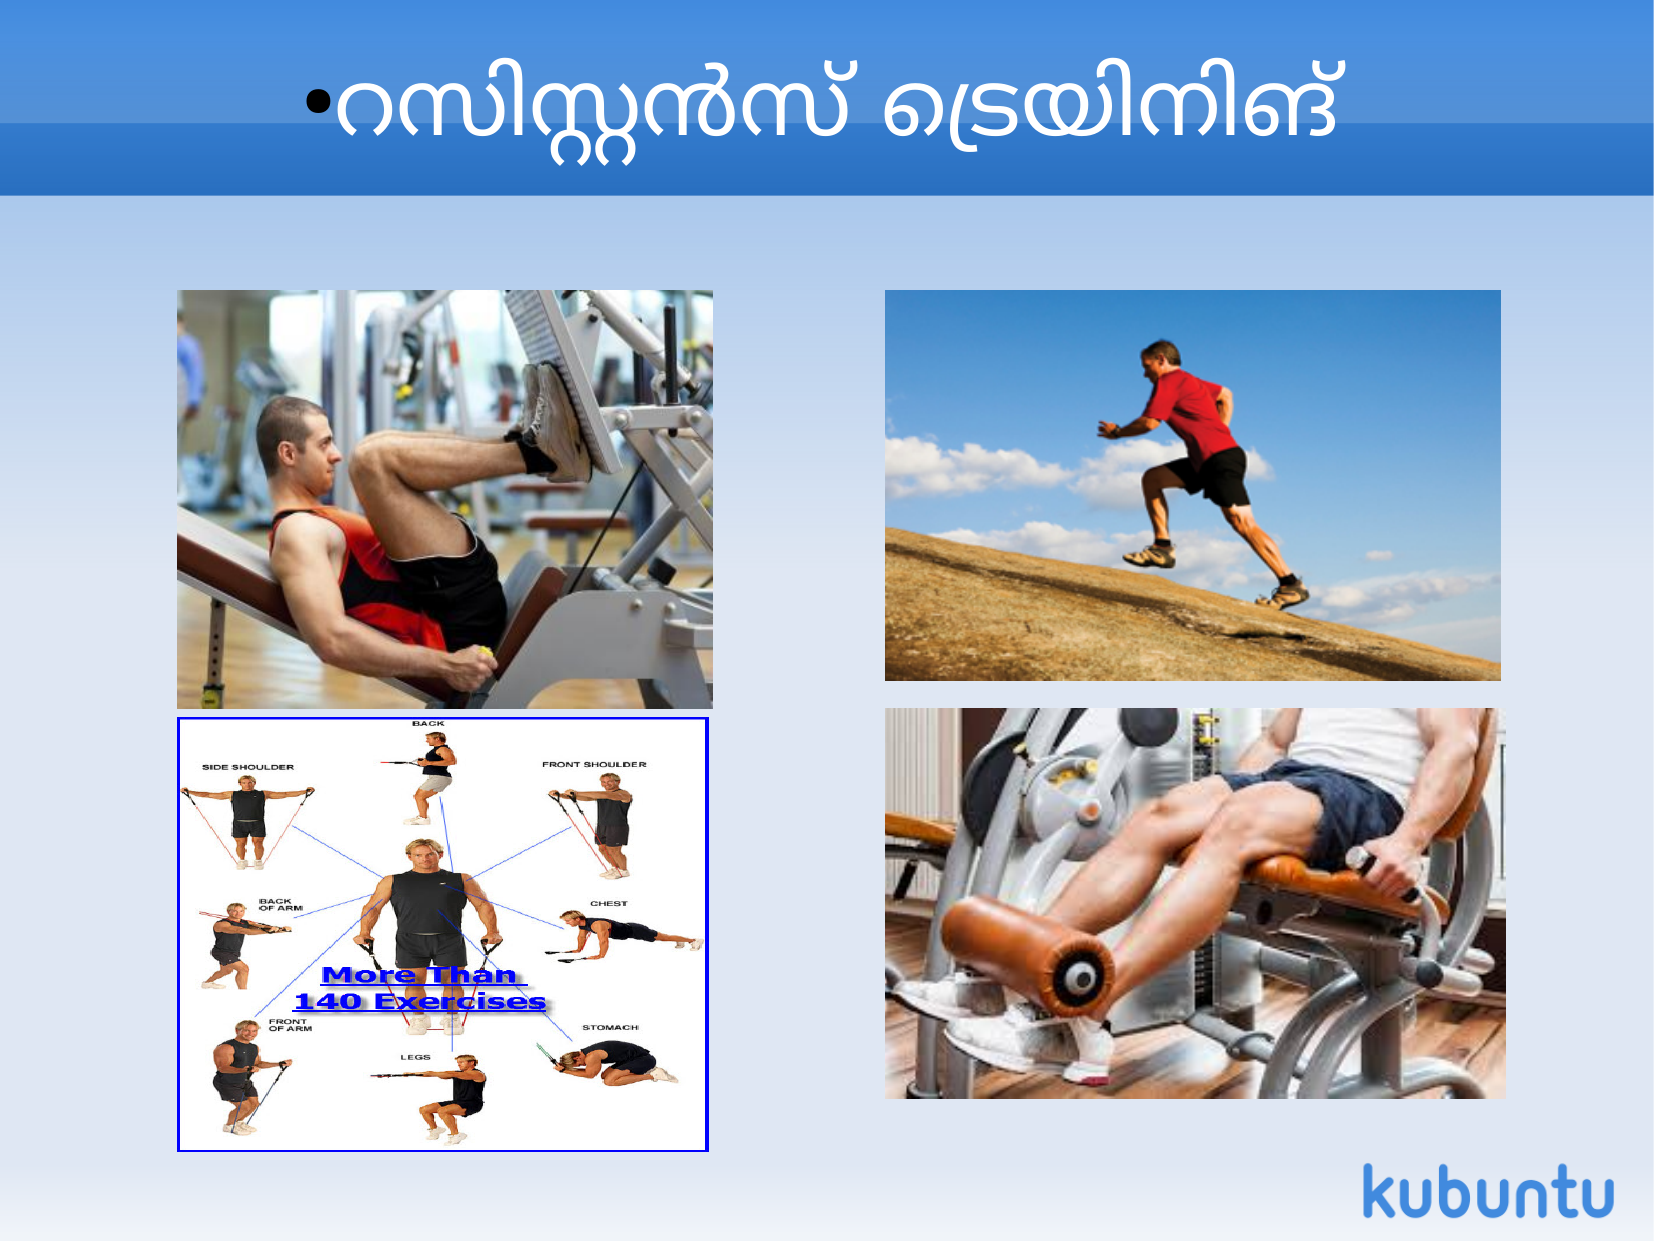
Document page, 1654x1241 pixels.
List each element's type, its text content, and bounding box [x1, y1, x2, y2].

title റസിസ്റ്റന്‍സ് ട്രെയിനിങ് [76, 0, 1565, 208]
picture [0, 0, 1654, 1241]
